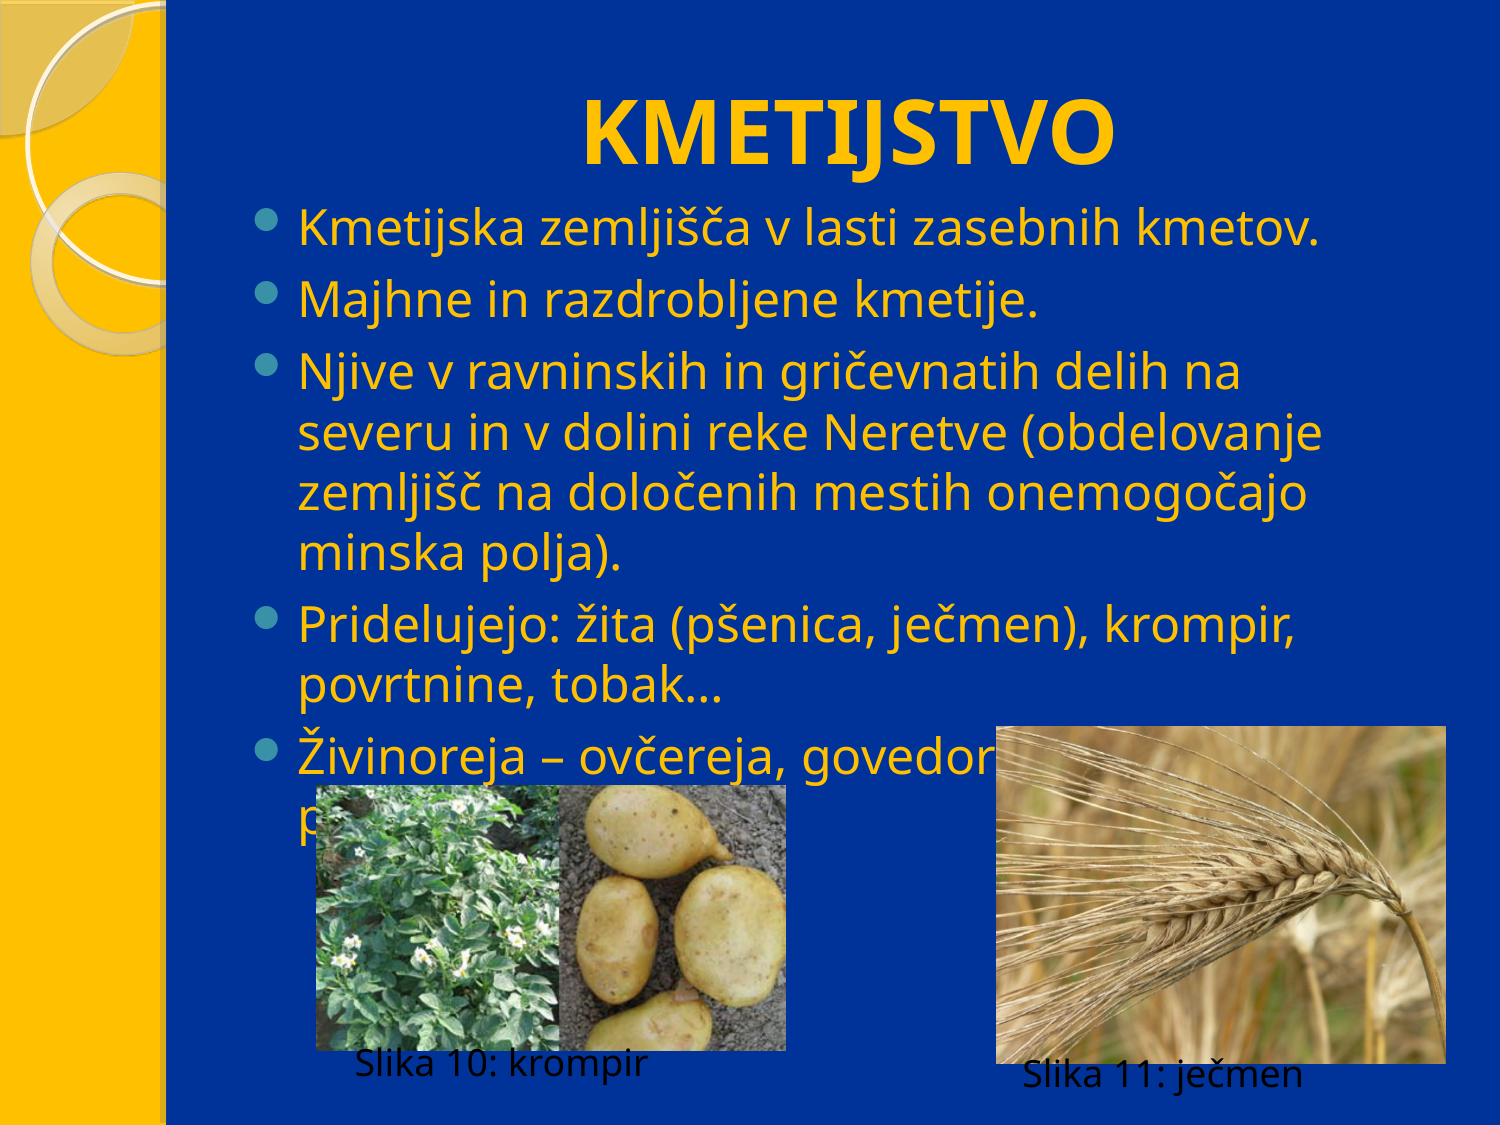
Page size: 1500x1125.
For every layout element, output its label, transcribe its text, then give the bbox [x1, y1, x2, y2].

text_box Slika 11: ječmen [1007, 1042, 1430, 1103]
picture [996, 726, 1446, 1064]
text_box Slika 10: krompir [339, 1031, 797, 1092]
title KMETIJSTVO [234, 35, 1465, 223]
list Kmetijska zemljišča v lasti zasebnih kmetov. Majhne in razdrobljene kmetije. Njive v ravninskih in gričevnatih delih na severu in v dolini reke Neretve (obdelovanje zemljišč na določenih mestih onemogočajo minska polja). Pridelujejo: žita (pšenica, ječmen), krompir, povrtnine, tobak… Živinoreja – ovčereja, govedoreja in tudi prašičereja. [222, 187, 1359, 953]
picture [316, 785, 786, 1051]
